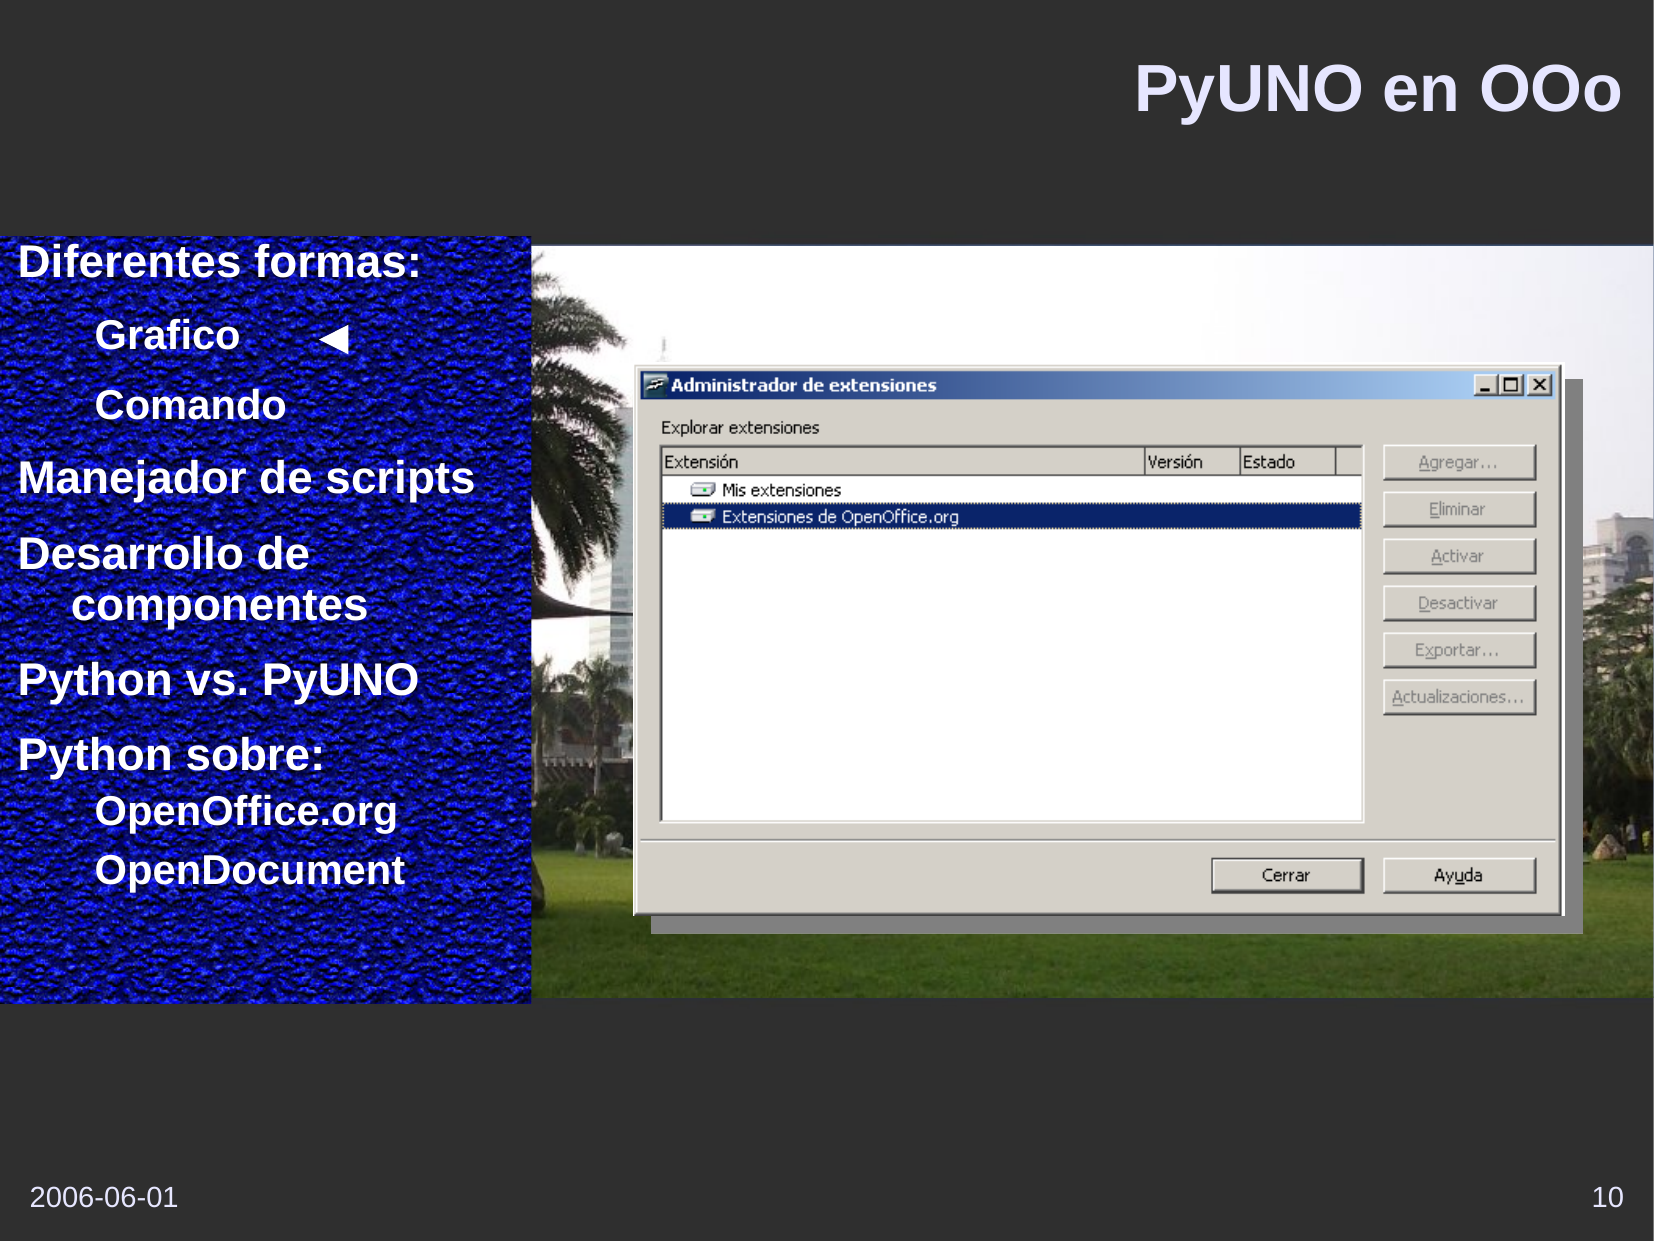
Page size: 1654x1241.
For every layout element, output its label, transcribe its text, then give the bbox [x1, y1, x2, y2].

picture [0, 0, 1654, 1241]
list Diferentes formas: Grafico Comando Manejador de scripts Desarrollo de componentes Python vs. PyUNO Python sobre: OpenOffice.org OpenDocument [0, 236, 532, 1004]
text_box [318, 324, 349, 355]
title PyUNO en OOo [29, 29, 1625, 148]
